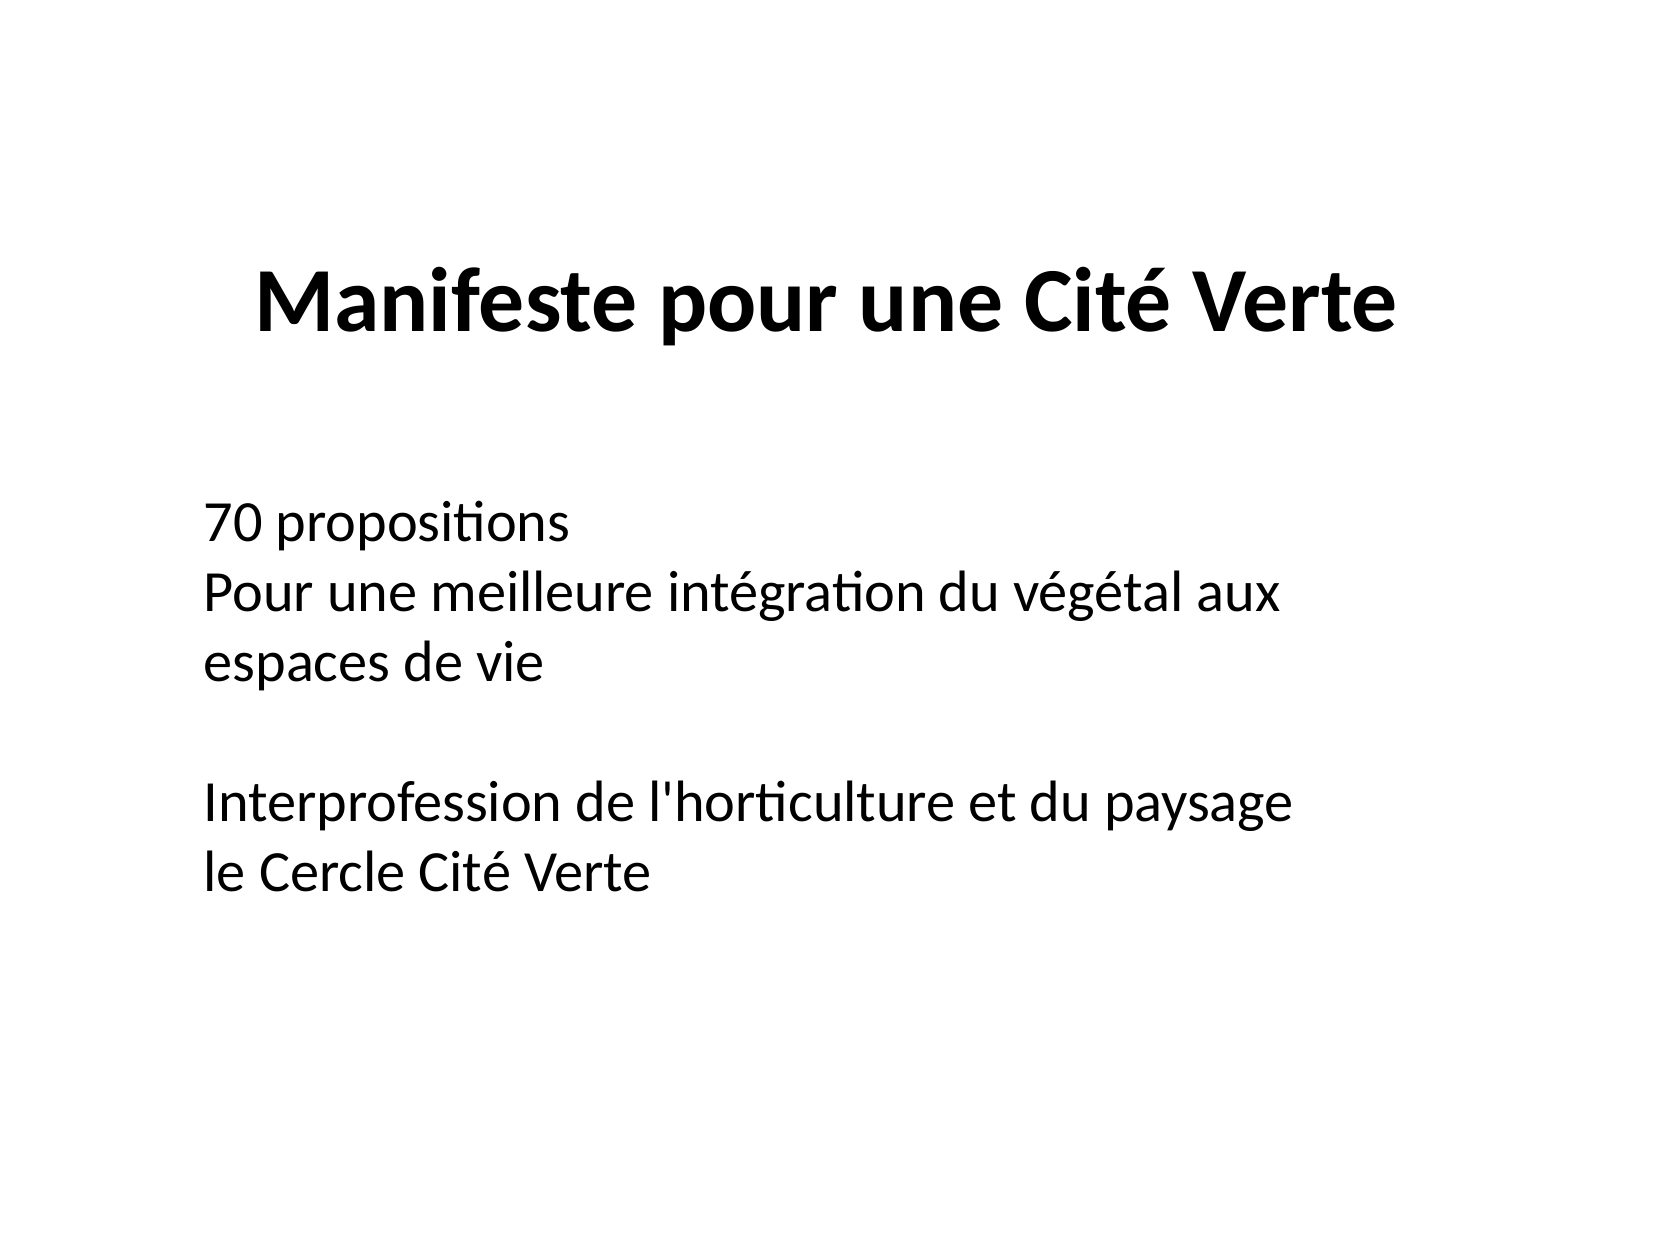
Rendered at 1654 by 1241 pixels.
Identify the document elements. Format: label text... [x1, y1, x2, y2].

text_box Manifeste pour une Cité Verte [239, 232, 1414, 358]
text_box 70 propositions Pour une meilleure intégration du végétal aux espaces de vie Interprofession de l'horticulture et du paysage le Cercle Cité Verte [188, 476, 1465, 981]
